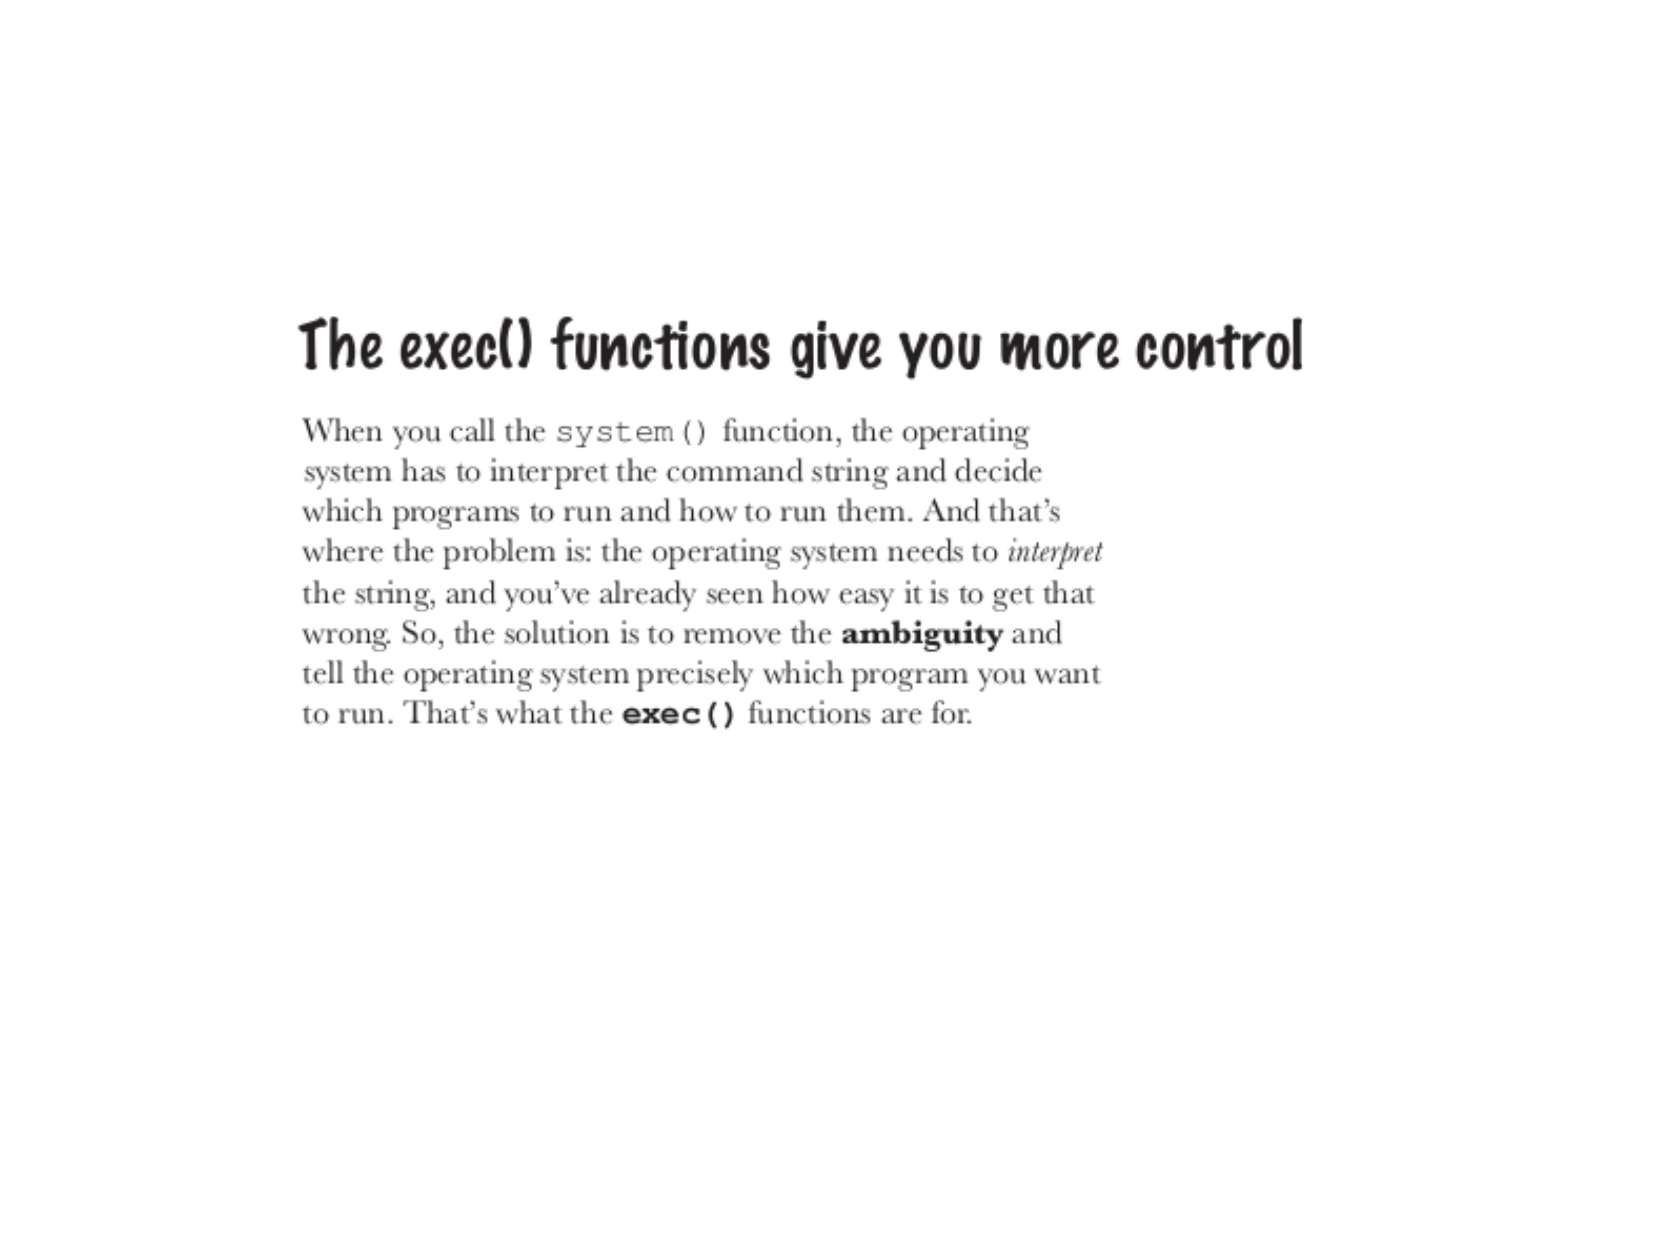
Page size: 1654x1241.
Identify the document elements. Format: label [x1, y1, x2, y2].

picture [248, 271, 1441, 768]
